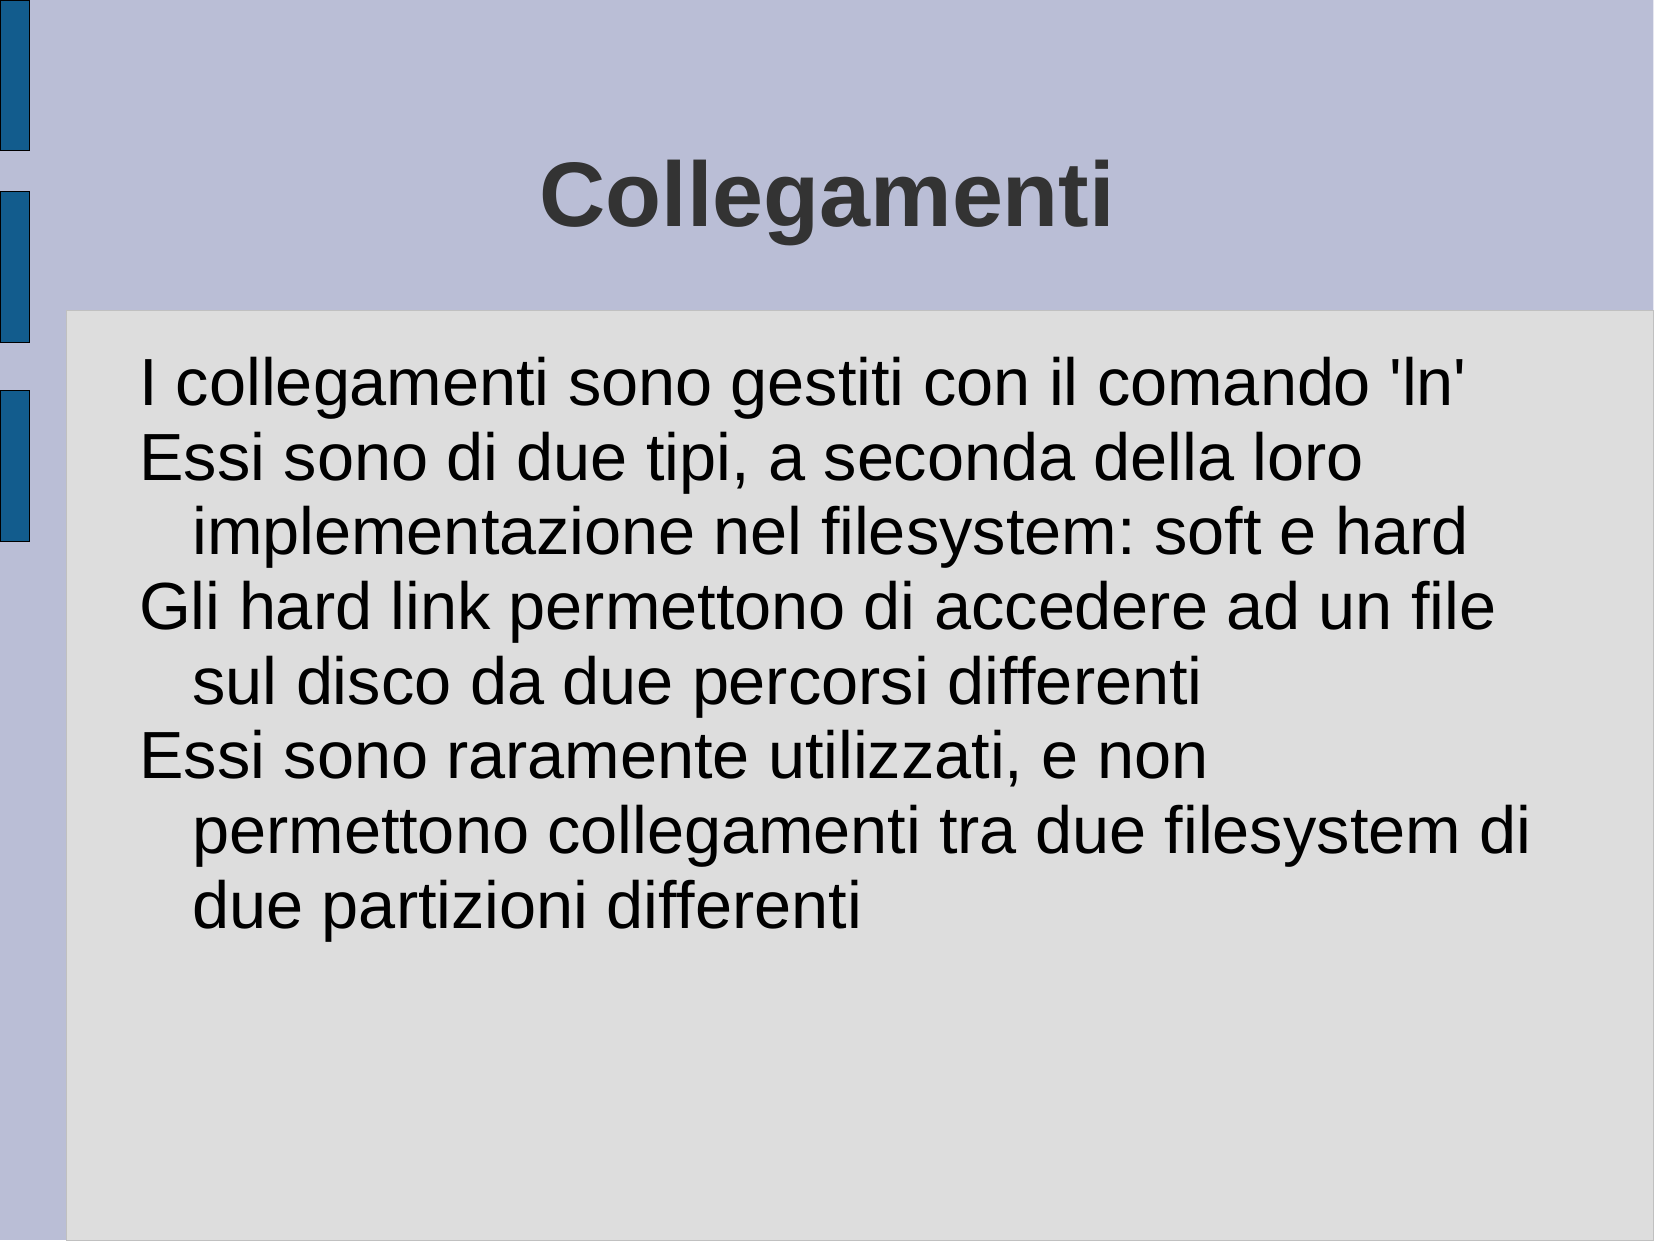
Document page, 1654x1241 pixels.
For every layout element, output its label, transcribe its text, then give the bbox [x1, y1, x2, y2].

title Collegamenti [121, 91, 1534, 299]
list I collegamenti sono gestiti con il comando 'ln' Essi sono di due tipi, a seconda della loro implementazione nel filesystem: soft e hard Gli hard link permettono di accedere ad un file sul disco da due percorsi differenti Essi sono raramente utilizzati, e non permettono collegamenti tra due filesystem di due partizioni differenti [121, 344, 1534, 1201]
